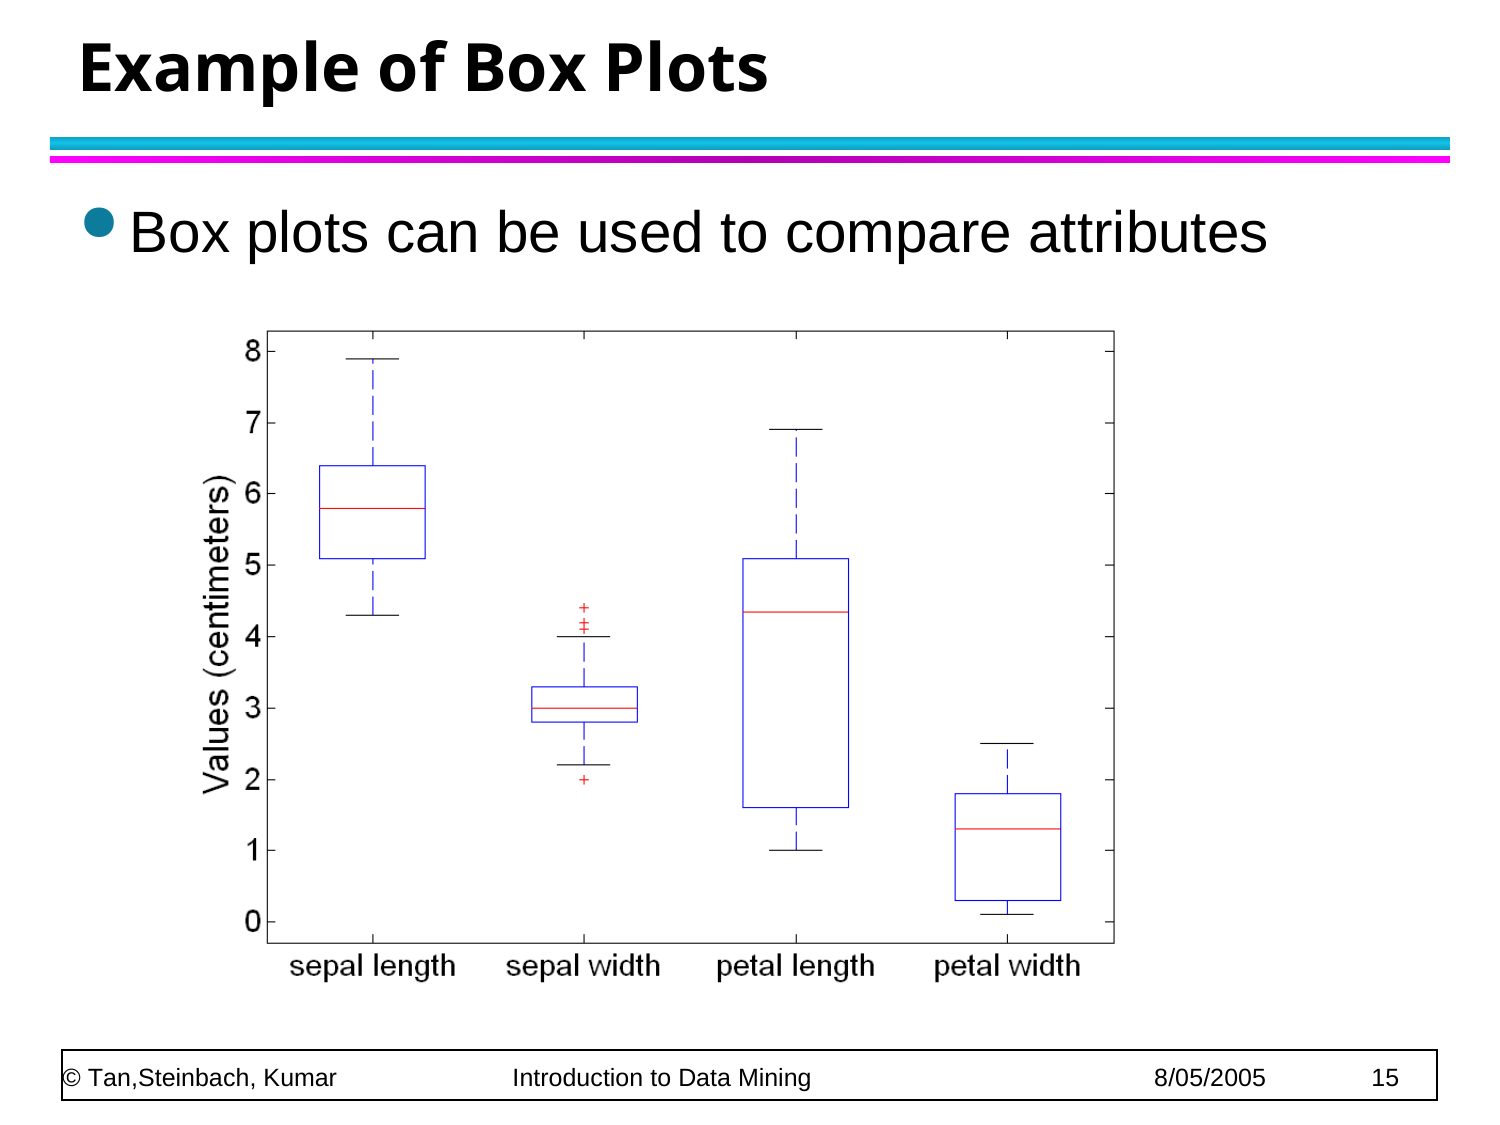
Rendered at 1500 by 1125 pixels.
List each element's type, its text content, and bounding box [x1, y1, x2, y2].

title Example of Box Plots [62, 22, 1421, 113]
picture [125, 463, 1217, 1025]
list Box plots can be used to compare attributes [67, 187, 1450, 463]
